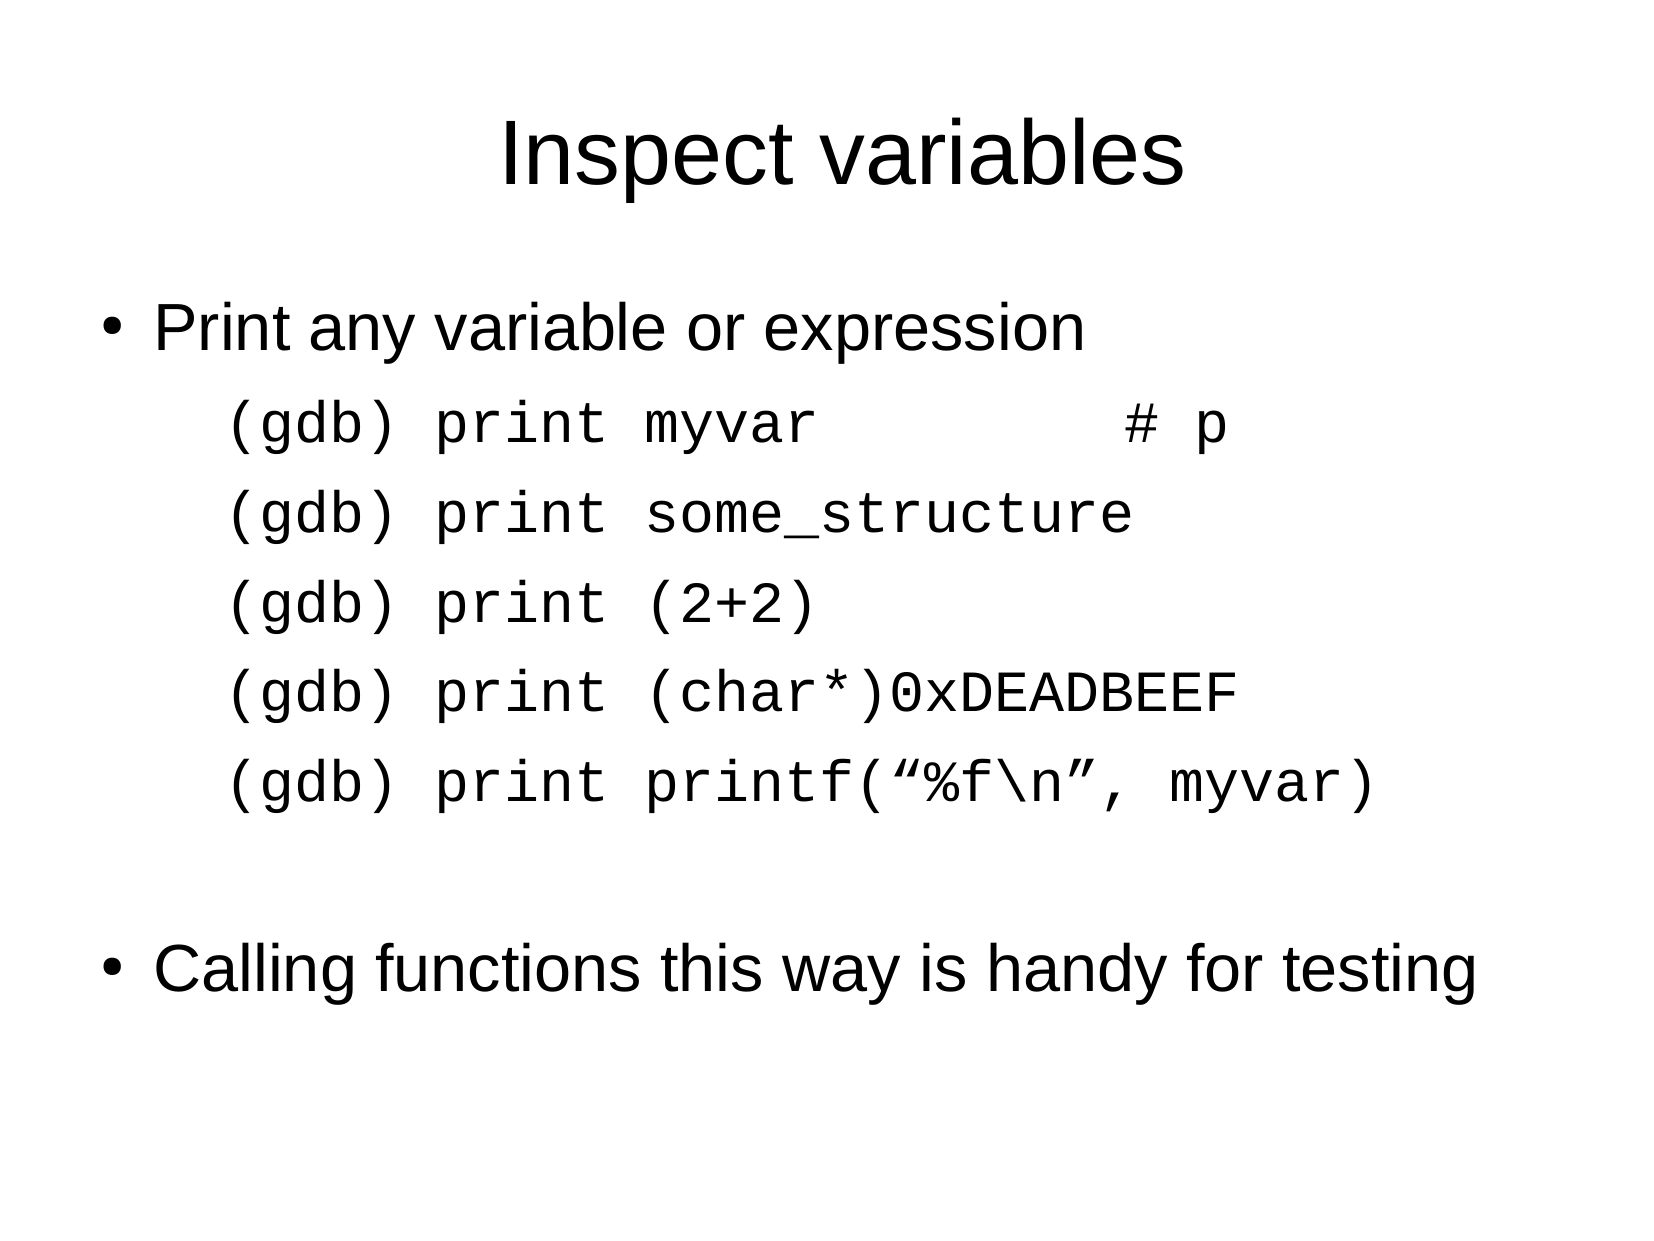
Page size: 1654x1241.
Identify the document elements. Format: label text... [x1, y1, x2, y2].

title Inspect variables [82, 49, 1571, 257]
list Print any variable or expression (gdb) print myvar # p (gdb) print some_structure (gdb) print (2+2) (gdb) print (char*)0xDEADBEEF (gdb) print printf(“%f\n”, myvar) Calling functions this way is handy for testing [82, 290, 1571, 1109]
